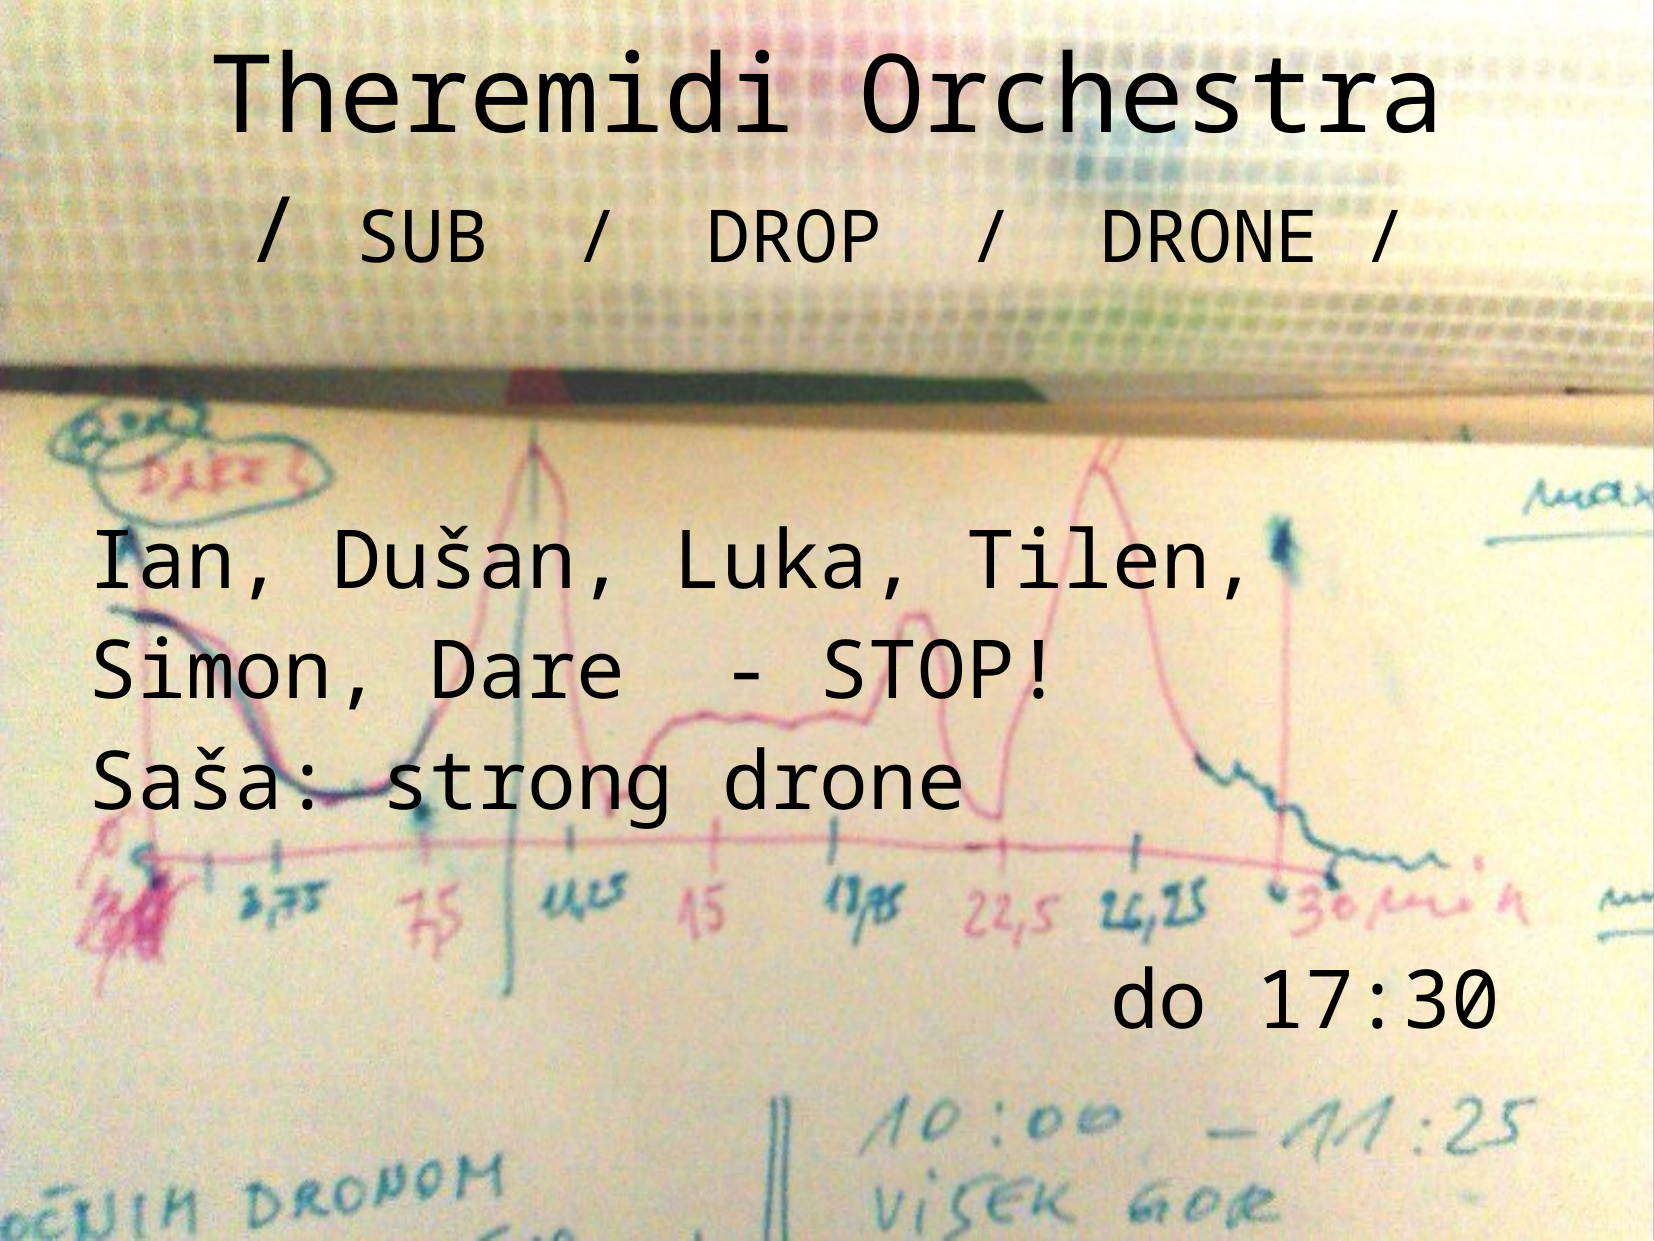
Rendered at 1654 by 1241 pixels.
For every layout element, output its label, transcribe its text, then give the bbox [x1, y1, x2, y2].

picture [0, 0, 1654, 1241]
text_box do 17:30 [1110, 900, 1620, 1096]
text_box Ian, Dušan, Luka, Tilen, Simon, Dare - STOP! Saša: strong drone [88, 272, 1566, 1063]
title Theremidi Orchestra / SUB / DROP / DRONE / [82, 46, 1571, 260]
